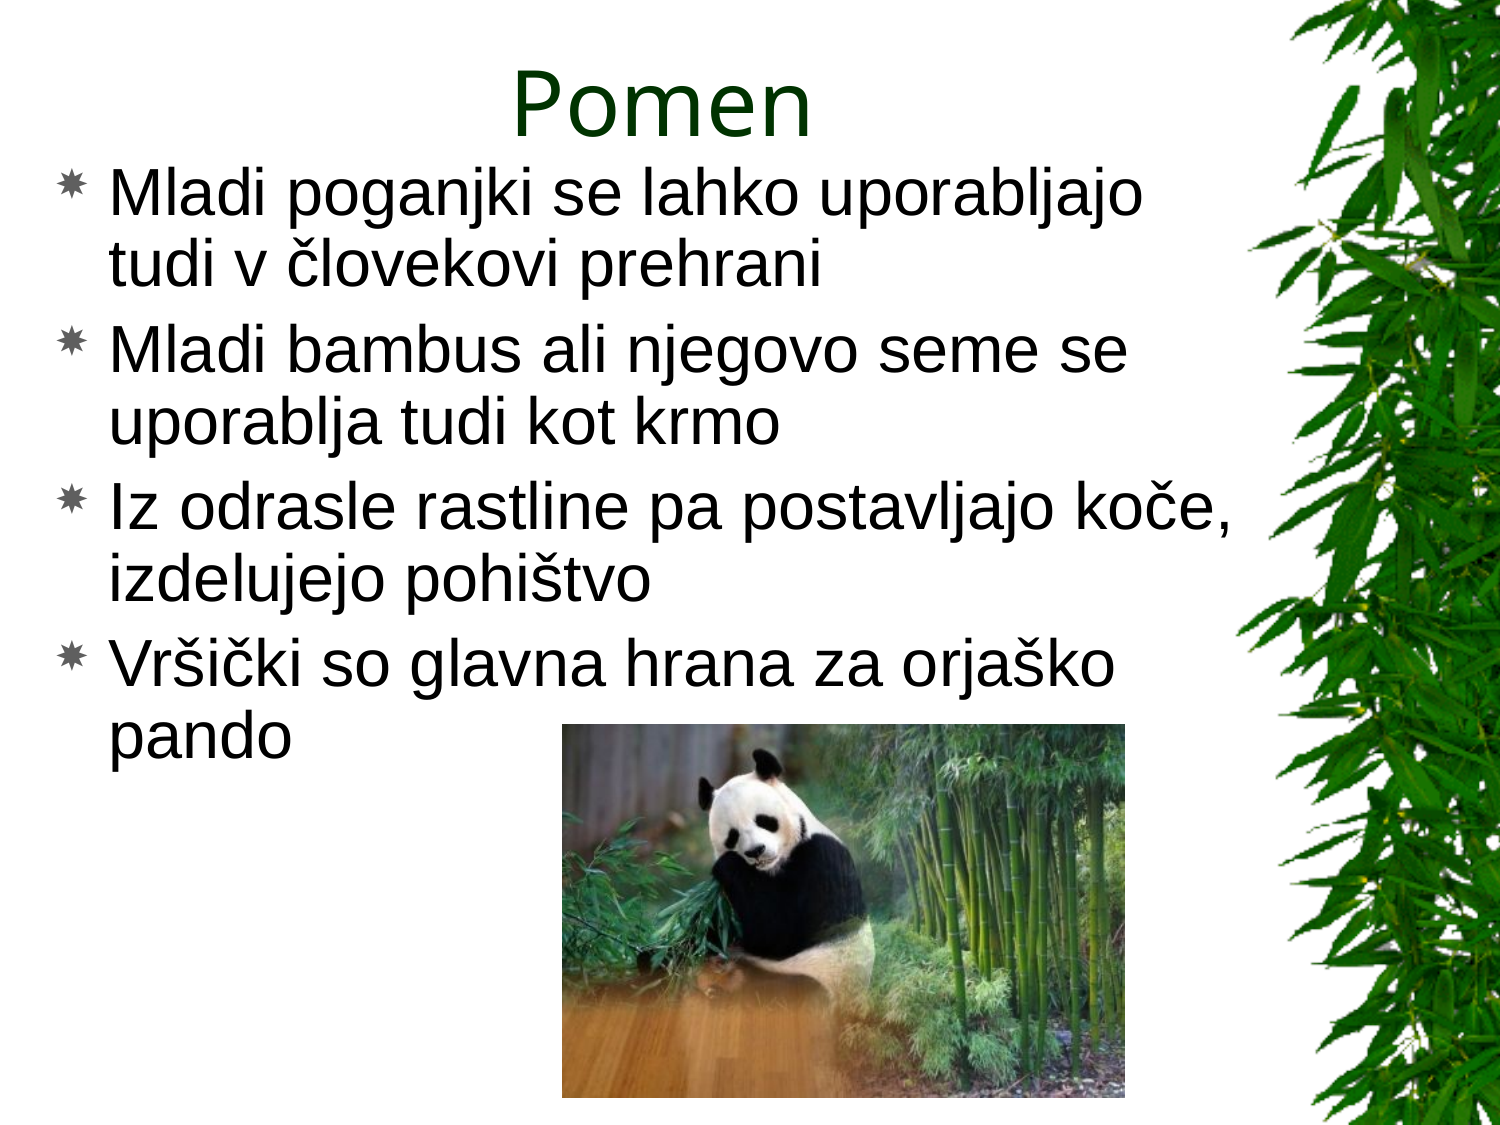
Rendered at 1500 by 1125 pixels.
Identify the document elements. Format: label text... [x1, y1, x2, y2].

list Mladi poganjki se lahko uporabljajo tudi v človekovi prehrani Mladi bambus ali njegovo seme se uporablja tudi kot krmo Iz odrasle rastline pa postavljajo koče, izdelujejo pohištvo Vršički so glavna hrana za orjaško pando [37, 149, 1275, 825]
picture [1206, 0, 1500, 1125]
picture [562, 724, 1125, 1098]
title Pomen [50, 37, 1275, 149]
